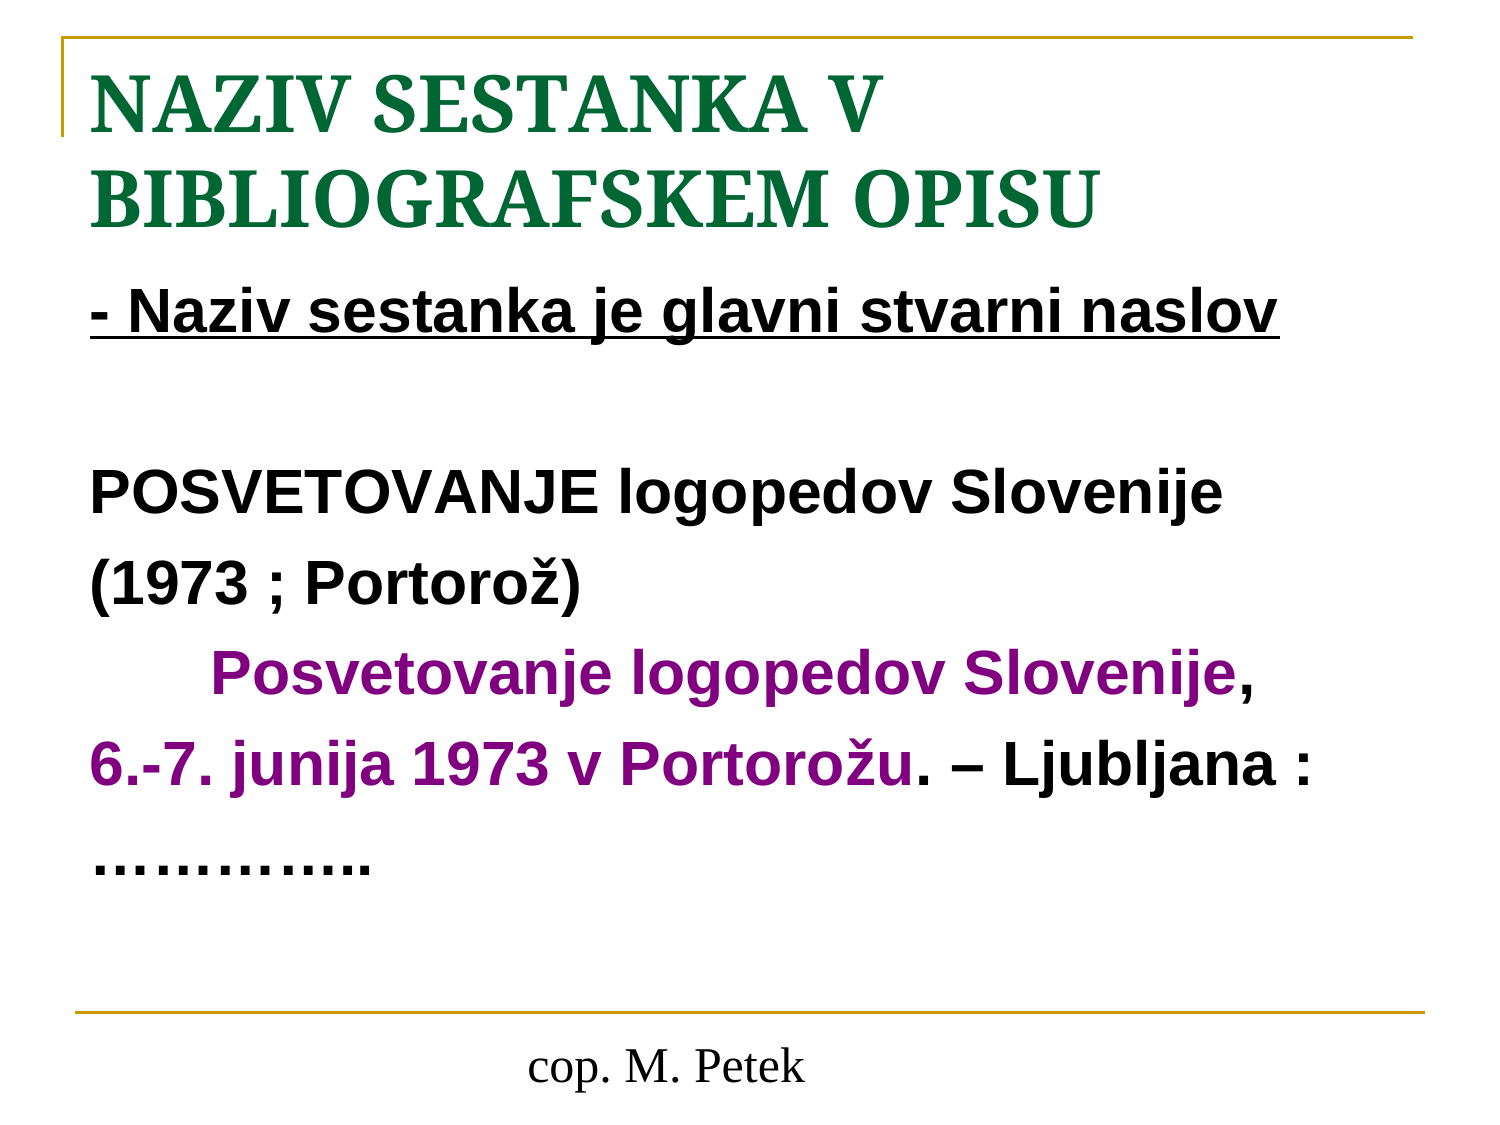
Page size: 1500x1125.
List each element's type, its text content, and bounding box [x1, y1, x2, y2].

list - Naziv sestanka je glavni stvarni naslov POSVETOVANJE logopedov Slovenije (1973 ; Portorož) Posvetovanje logopedov Slovenije, 6.-7. junija 1973 v Portorožu. – Ljubljana : ………….. [75, 262, 1426, 1006]
title NAZIV SESTANKA V BIBLIOGRAFSKEM OPISU [75, 45, 1426, 252]
